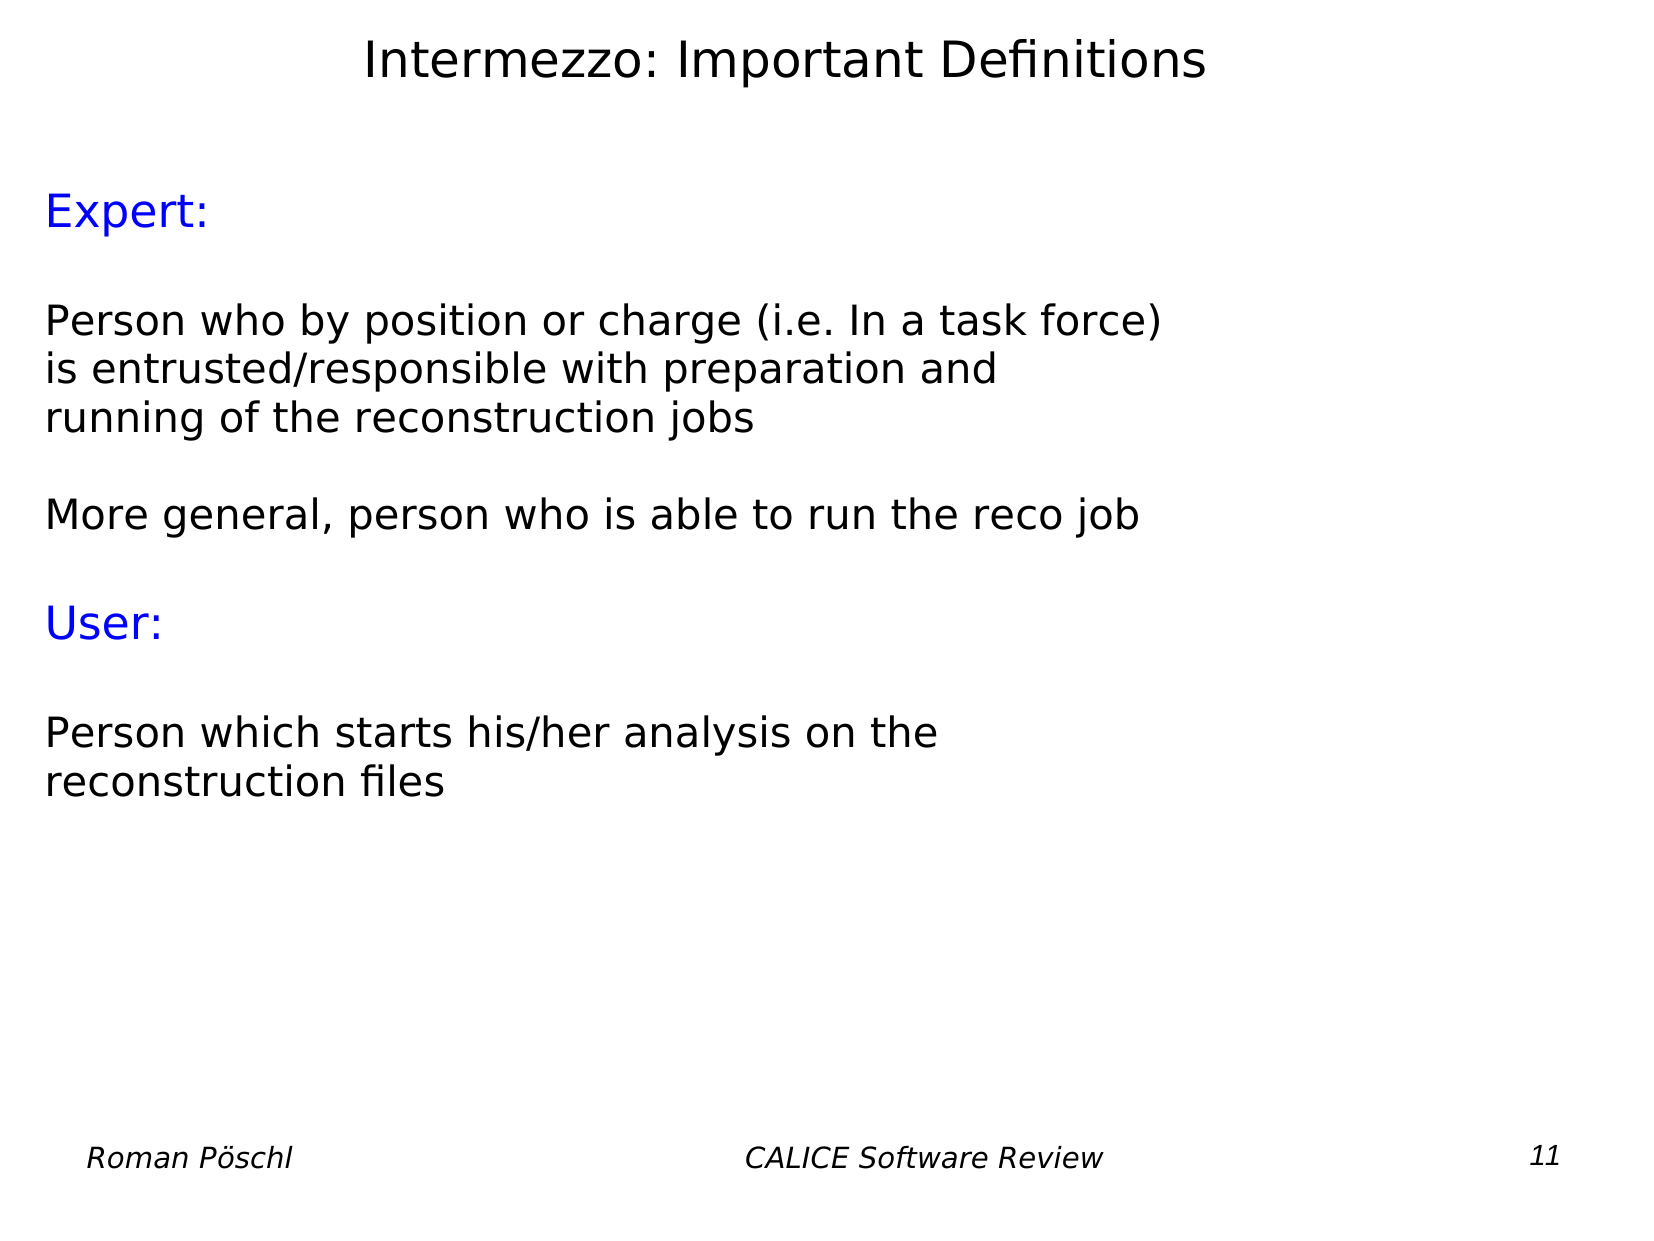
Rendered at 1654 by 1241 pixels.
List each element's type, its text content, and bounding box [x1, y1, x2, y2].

text_box Intermezzo: Important Definitions [363, 31, 1191, 90]
text_box Expert: Person who by position or charge (i.e. In a task force) is entrusted/responsible with preparation and running of the reconstruction jobs More general, person who is able to run the reco job User: Person which starts his/her analysis on the reconstruction files [44, 185, 1162, 806]
